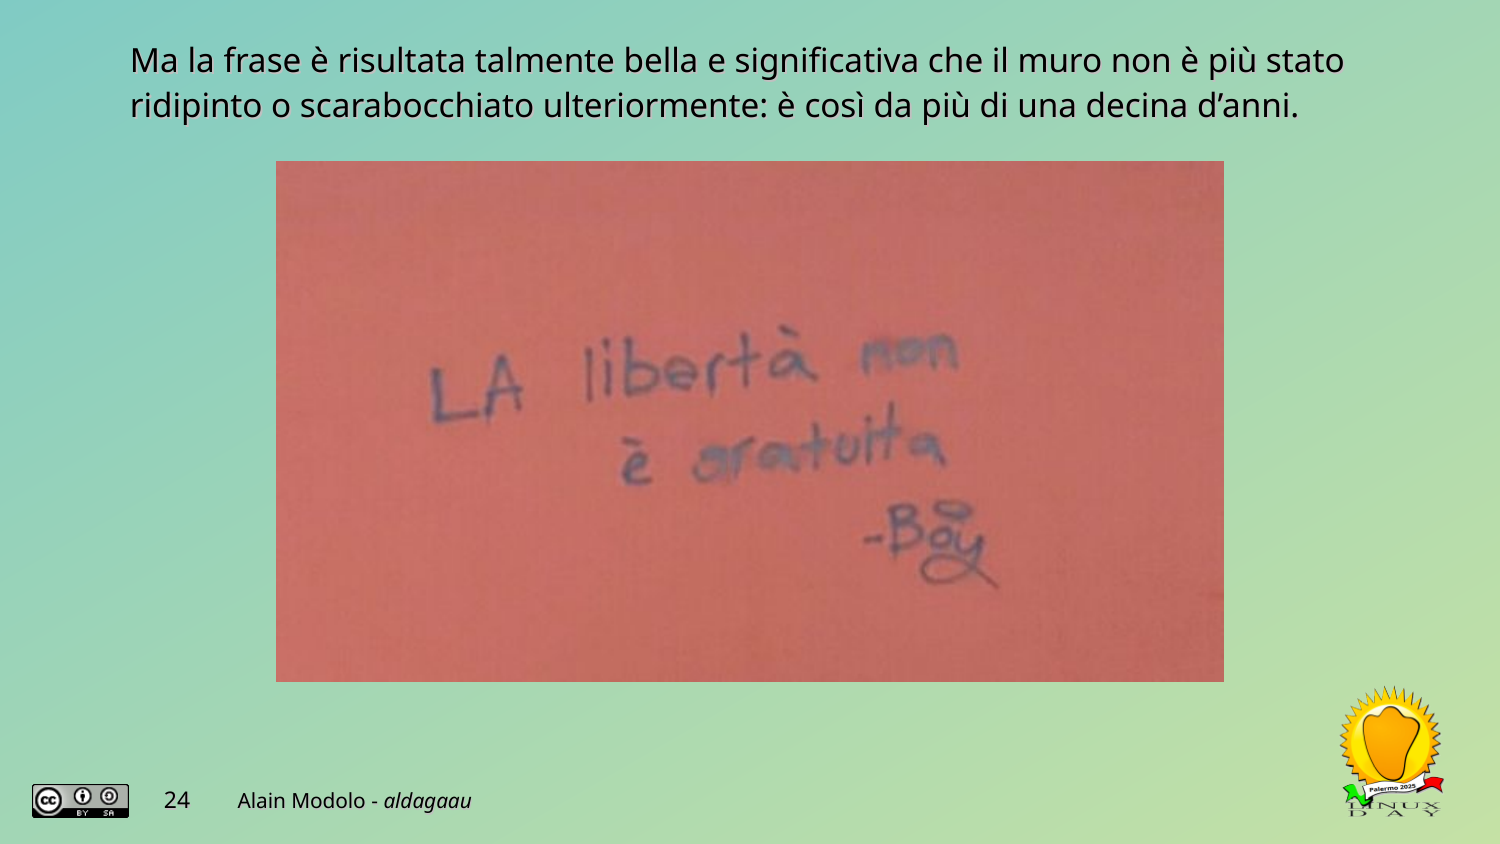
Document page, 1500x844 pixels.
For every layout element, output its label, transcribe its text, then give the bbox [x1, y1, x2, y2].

picture [1233, 670, 1500, 844]
picture [32, 784, 129, 818]
picture [276, 161, 1224, 683]
text_box Ma la frase è risultata talmente bella e significativa che il muro non è più stato ridipinto o scarabocchiato ulteriormente: è così da più di una decina d’anni. [115, 29, 1385, 135]
